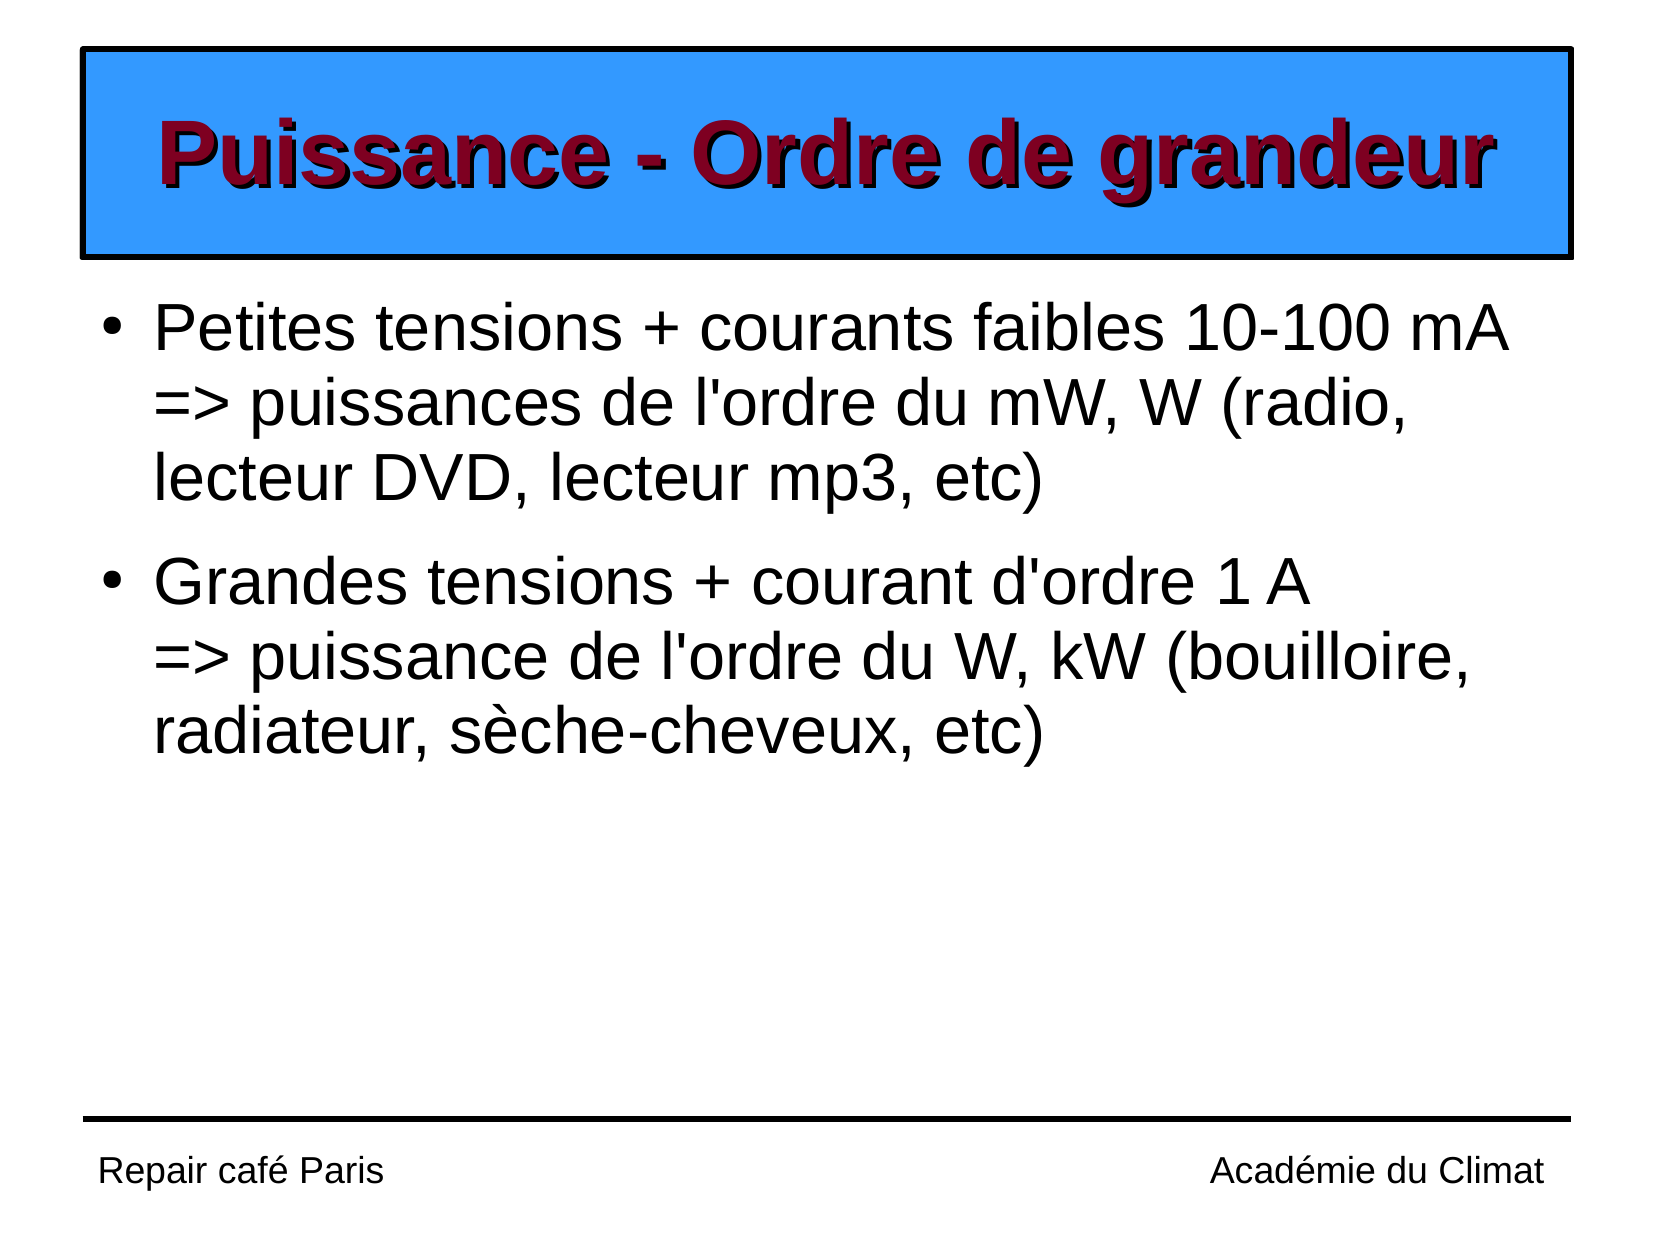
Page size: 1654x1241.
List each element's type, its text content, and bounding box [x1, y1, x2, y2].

list Petites tensions + courants faibles 10-100 mA => puissances de l'ordre du mW, W (radio, lecteur DVD, lecteur mp3, etc) Grandes tensions + courant d'ordre 1 A => puissance de l'ordre du W, kW (bouilloire, radiateur, sèche-cheveux, etc) [82, 290, 1571, 1052]
title Puissance - Ordre de grandeur [82, 49, 1571, 257]
text_box Repair café Paris Académie du Climat [82, 1142, 1571, 1200]
